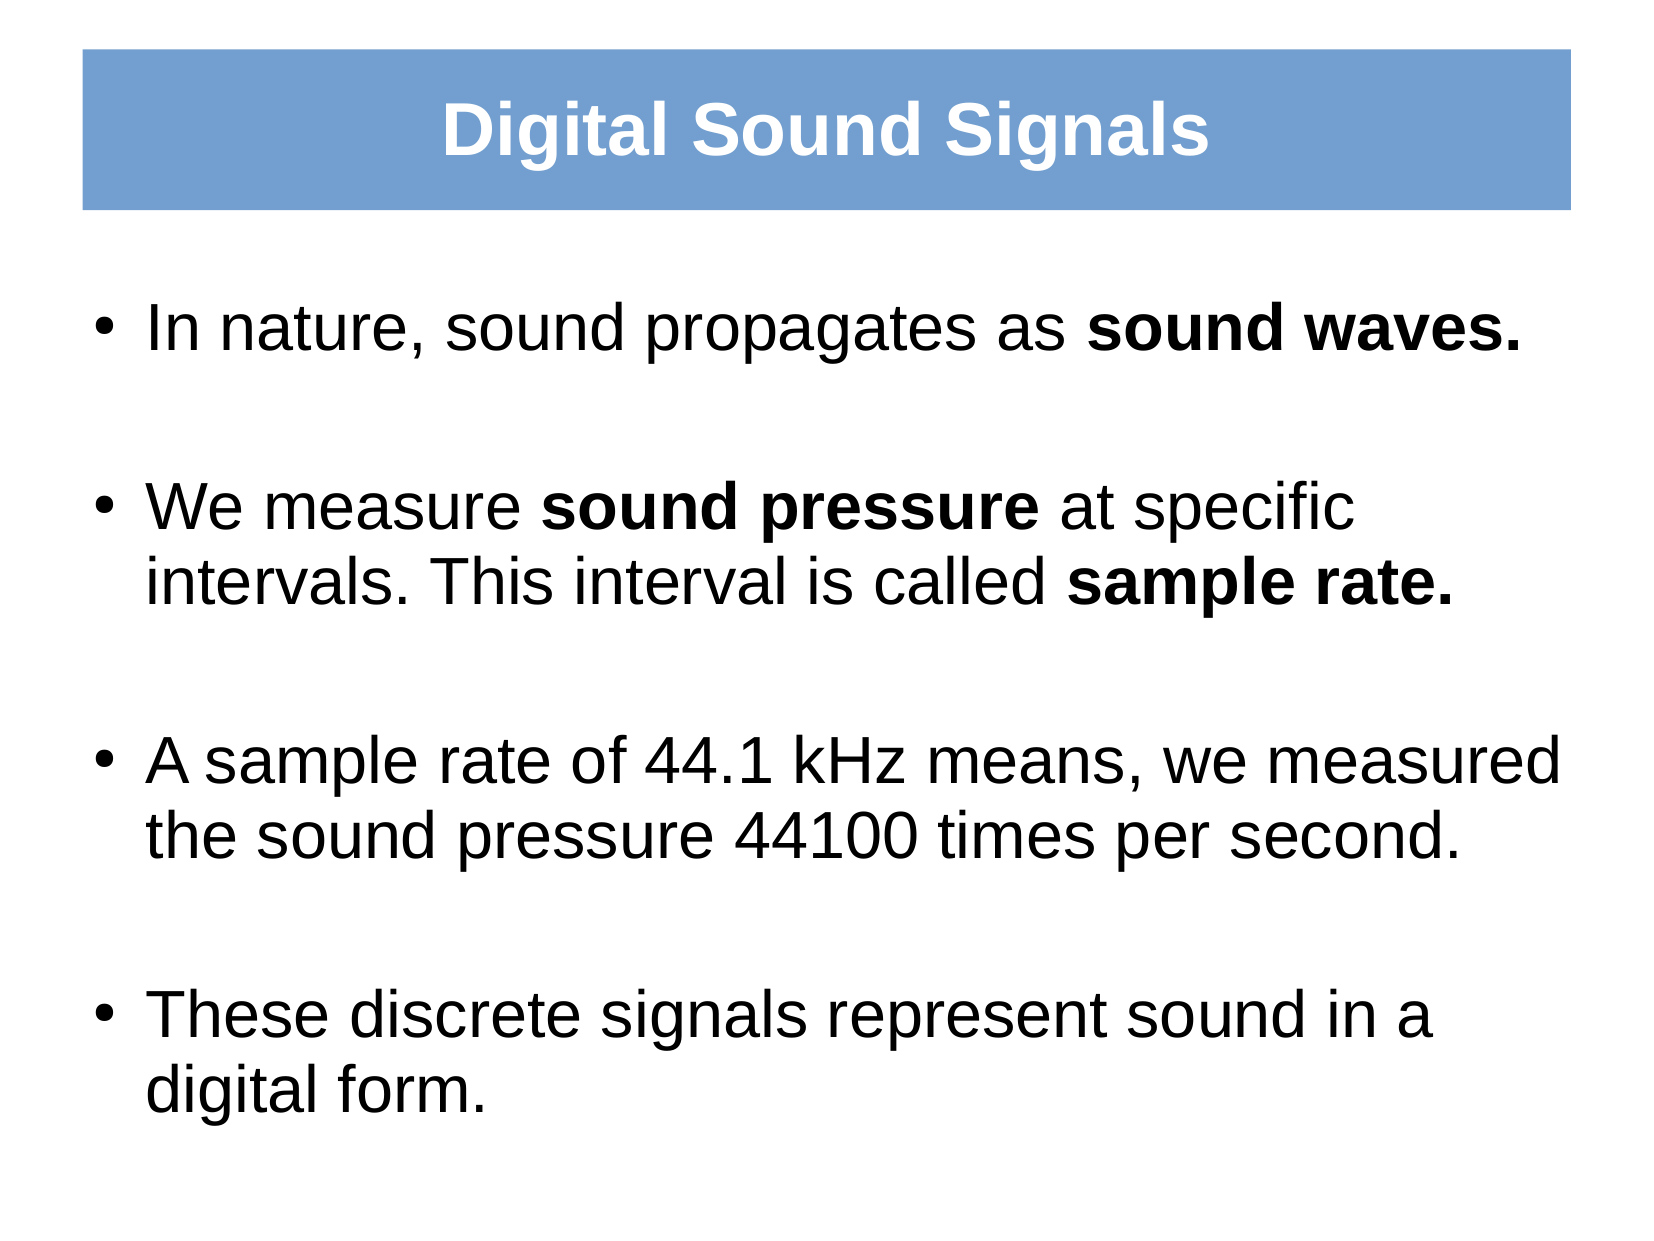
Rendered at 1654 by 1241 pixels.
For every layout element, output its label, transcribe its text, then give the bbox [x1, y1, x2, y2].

title Digital Sound Signals [82, 49, 1571, 211]
list In nature, sound propagates as sound waves. We measure sound pressure at specific intervals. This interval is called sample rate. A sample rate of 44.1 kHz means, we measured the sound pressure 44100 times per second. These discrete signals represent sound in a digital form. [75, 290, 1576, 1171]
